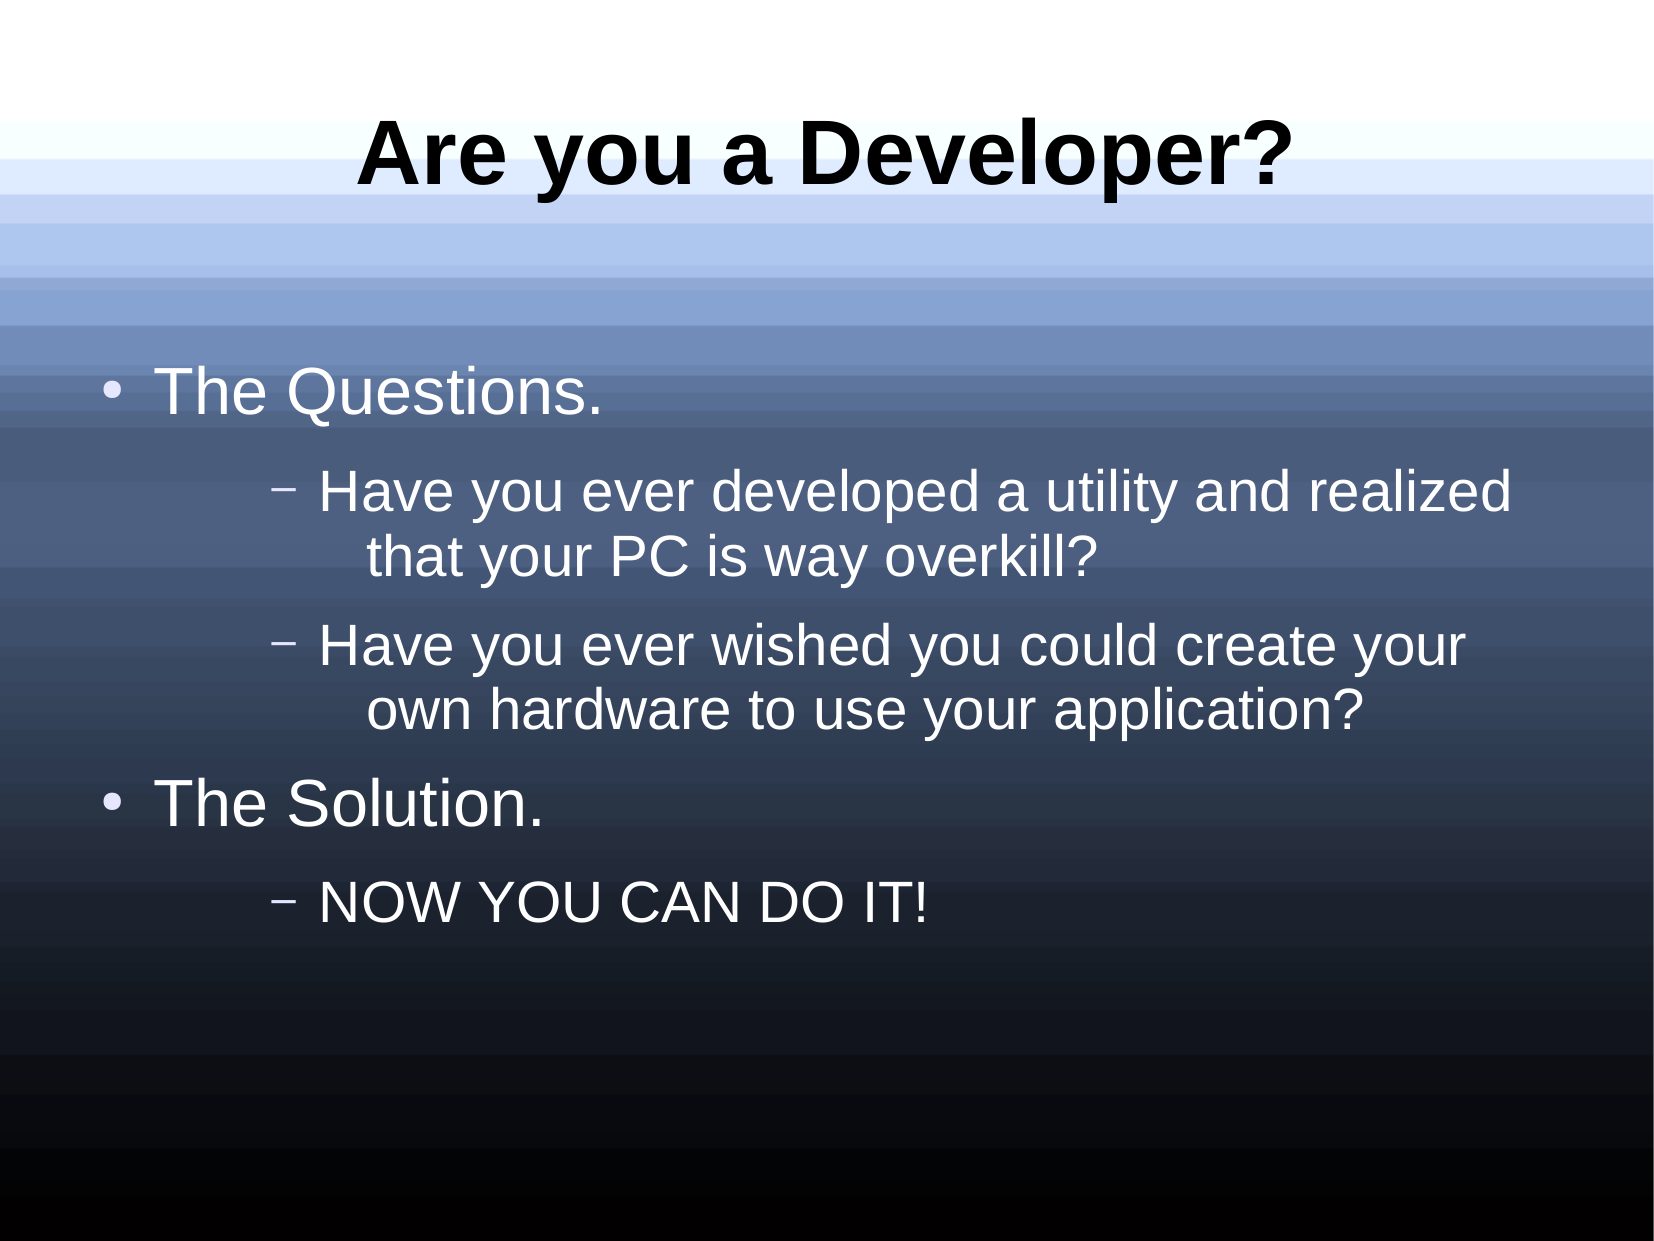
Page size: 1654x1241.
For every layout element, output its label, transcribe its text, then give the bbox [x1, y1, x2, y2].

title Are you a Developer? [82, 49, 1571, 257]
picture [0, 0, 1654, 1241]
list The Questions. Have you ever developed a utility and realized that your PC is way overkill? Have you ever wished you could create your own hardware to use your application? The Solution. NOW YOU CAN DO IT! [82, 354, 1571, 1109]
